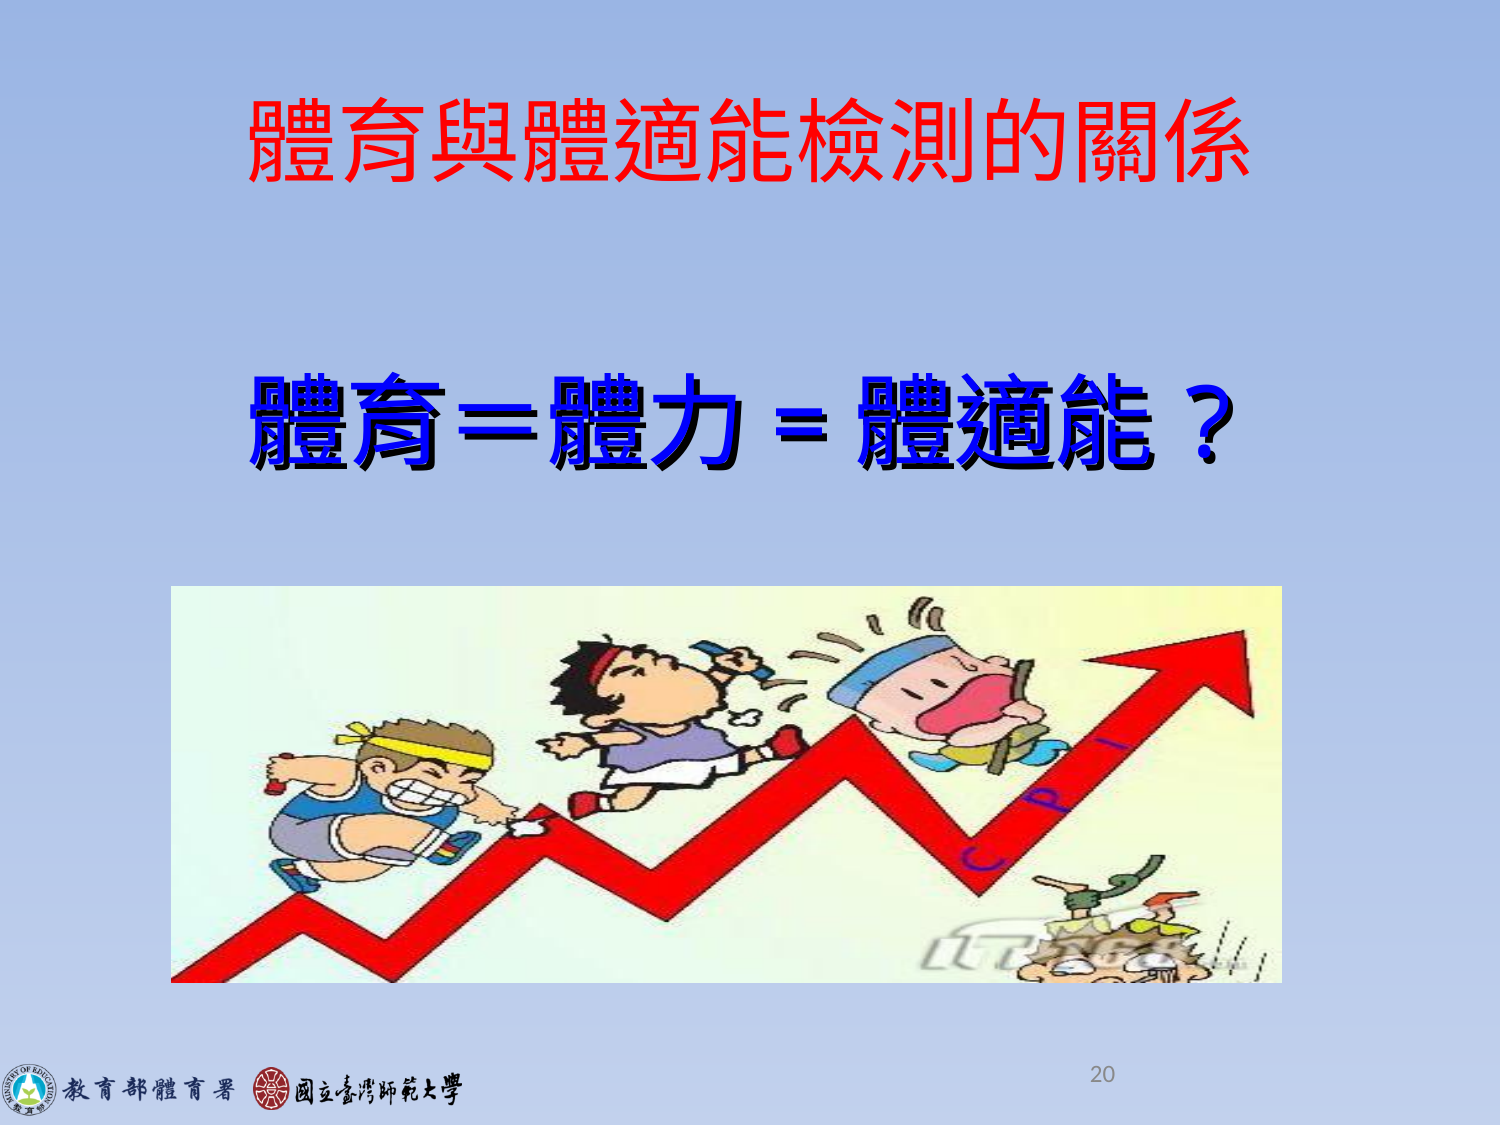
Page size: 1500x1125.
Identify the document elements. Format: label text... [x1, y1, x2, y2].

list 體育＝體力=體適能? [230, 350, 1223, 504]
text_box [1074, 1042, 1426, 1103]
title 體育與體適能檢測的關係 [75, 45, 1426, 233]
picture [171, 586, 1282, 984]
